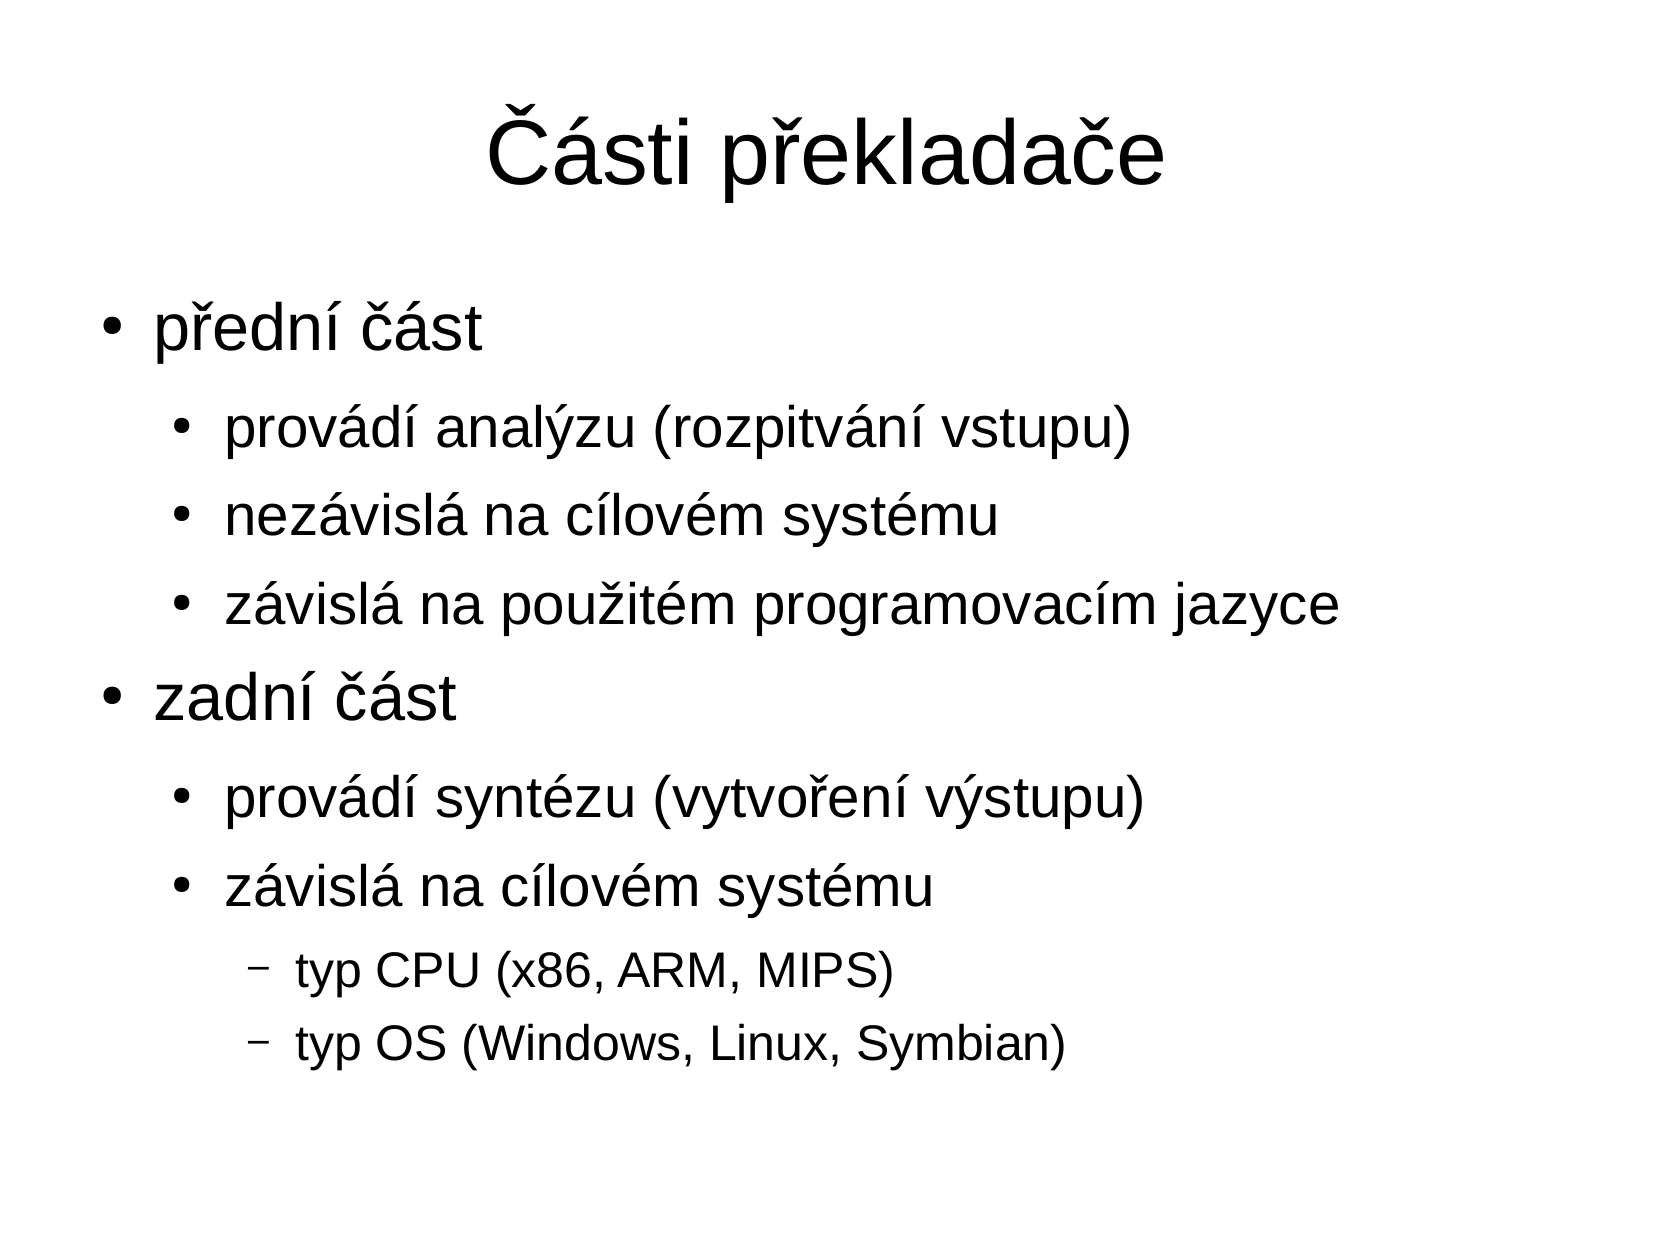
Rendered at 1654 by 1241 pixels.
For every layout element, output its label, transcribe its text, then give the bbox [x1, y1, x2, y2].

title Části překladače [82, 56, 1571, 250]
list přední část provádí analýzu (rozpitvání vstupu) nezávislá na cílovém systému závislá na použitém programovacím jazyce zadní část provádí syntézu (vytvoření výstupu) závislá na cílovém systému typ CPU (x86, ARM, MIPS) typ OS (Windows, Linux, Symbian) [82, 290, 1571, 1094]
